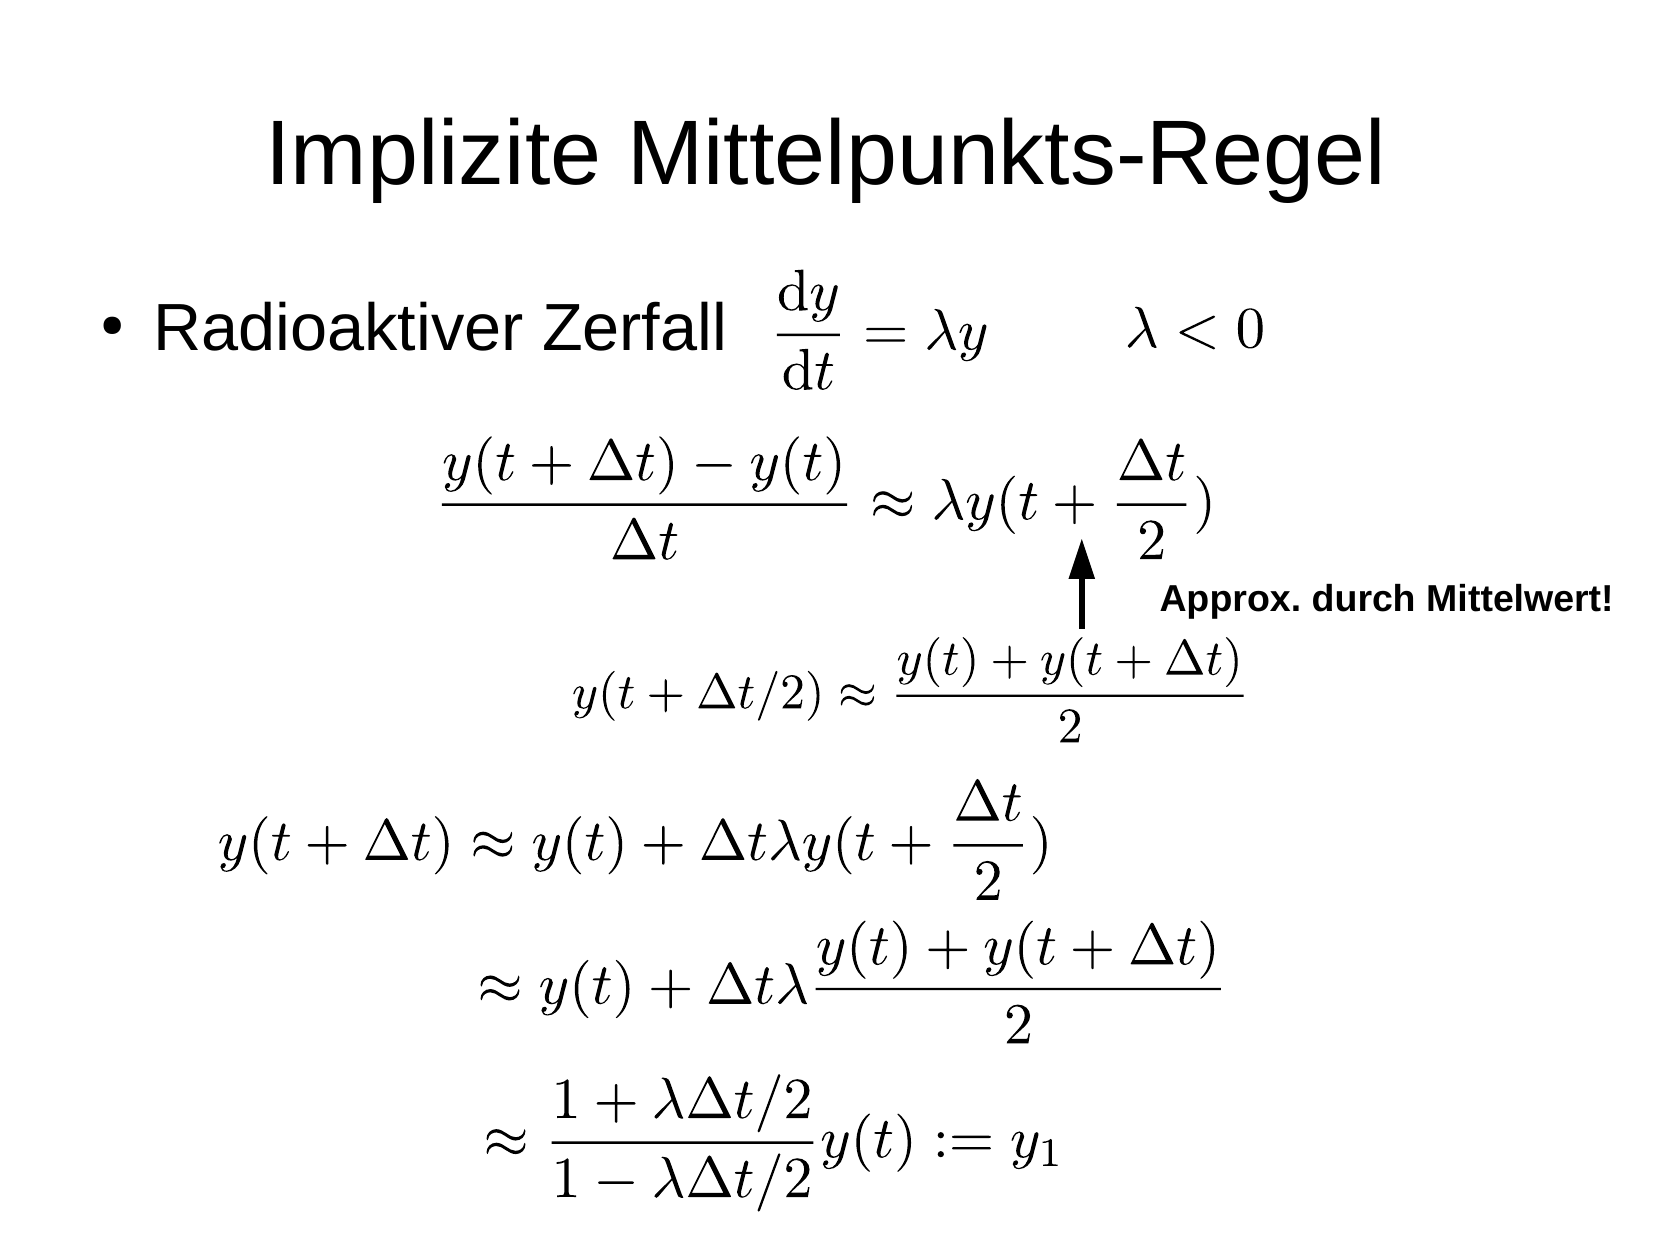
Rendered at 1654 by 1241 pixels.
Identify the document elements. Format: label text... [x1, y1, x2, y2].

text_box [483, 1074, 1062, 1212]
title Implizite Mittelpunkts-Regel [82, 49, 1571, 257]
text_box [1124, 306, 1265, 350]
text_box [477, 920, 1222, 1044]
text_box [776, 269, 989, 390]
text_box Approx. durch Mittelwert! [1571, 569, 1629, 627]
text_box [571, 637, 1244, 743]
list Radioaktiver Zerfall [82, 290, 1571, 1094]
